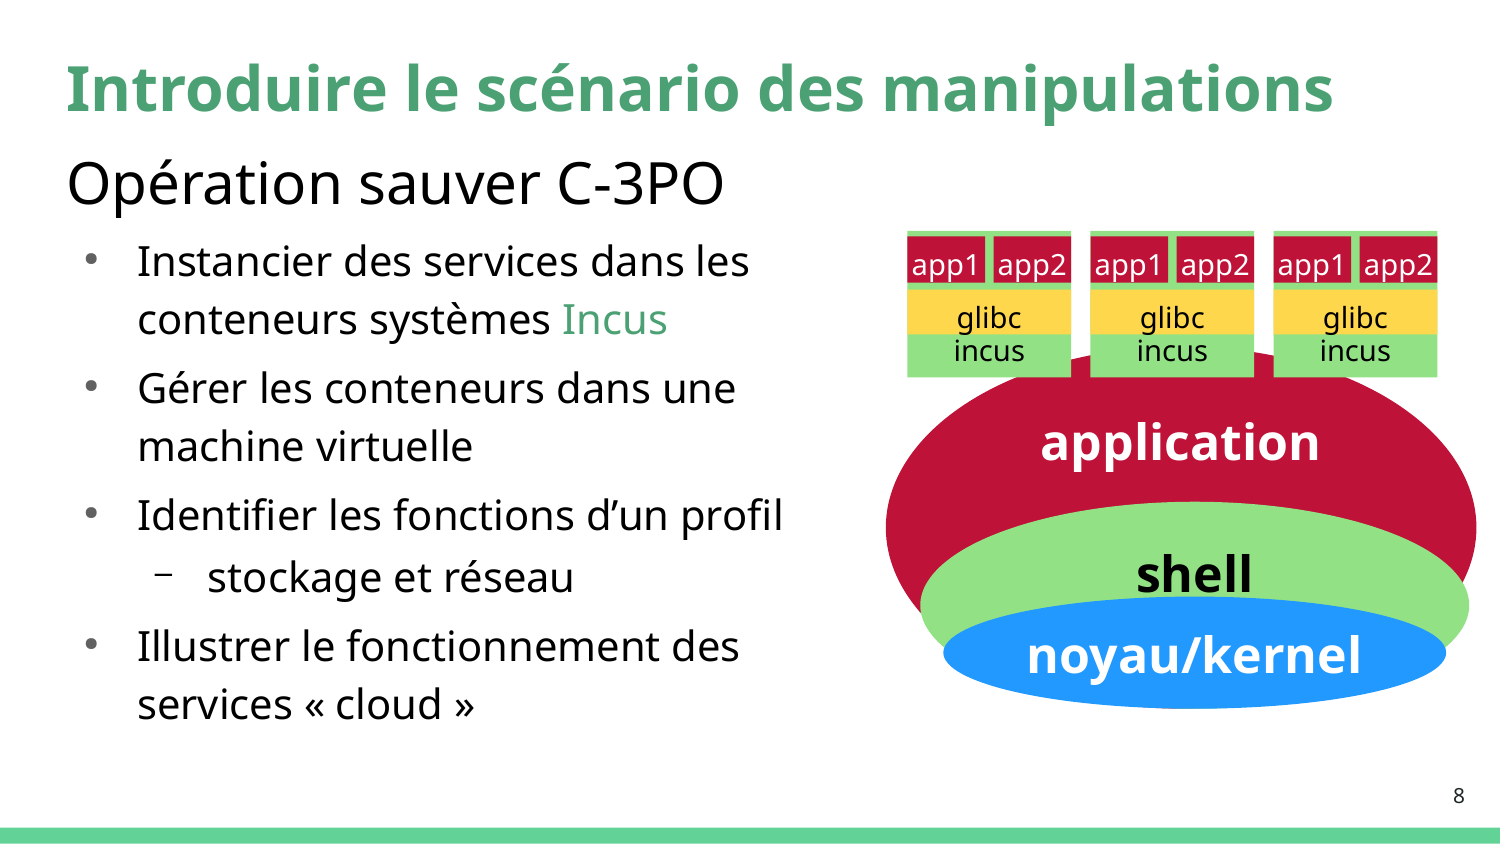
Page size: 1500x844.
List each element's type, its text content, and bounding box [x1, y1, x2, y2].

text_box app2 [1359, 236, 1438, 283]
text_box glibc [960, 314, 969, 326]
text_box noyau/kernel [943, 596, 1447, 709]
text_box incus [1273, 335, 1438, 378]
text_box glibc [907, 289, 1072, 335]
text_box incus [907, 335, 1072, 378]
list Opération sauver C-3PO Instancier des services dans les conteneurs systèmes Incus Gérer les conteneurs dans une machine virtuelle Identifier les fonctions d’un profil stockage et réseau Illustrer le fonctionnement des services « cloud » [51, 120, 886, 827]
text_box incus [1273, 230, 1438, 289]
text_box app1 [907, 236, 986, 283]
text_box app2 [1176, 236, 1255, 283]
slide_number <numéro> [1389, 764, 1480, 830]
text_box glibc [1143, 314, 1152, 326]
text_box incus [1090, 230, 1255, 289]
text_box glibc [1326, 314, 1335, 326]
text_box app1 [1090, 236, 1169, 283]
text_box application [885, 352, 1477, 614]
text_box app1 [1273, 236, 1352, 283]
text_box glibc [1090, 289, 1255, 335]
text_box incus [907, 230, 1072, 289]
text_box glibc [1273, 289, 1438, 335]
text_box incus [1090, 335, 1255, 378]
text_box app2 [993, 236, 1072, 283]
text_box shell [920, 501, 1470, 648]
title Introduire le scénario des manipulations [51, 23, 1500, 117]
